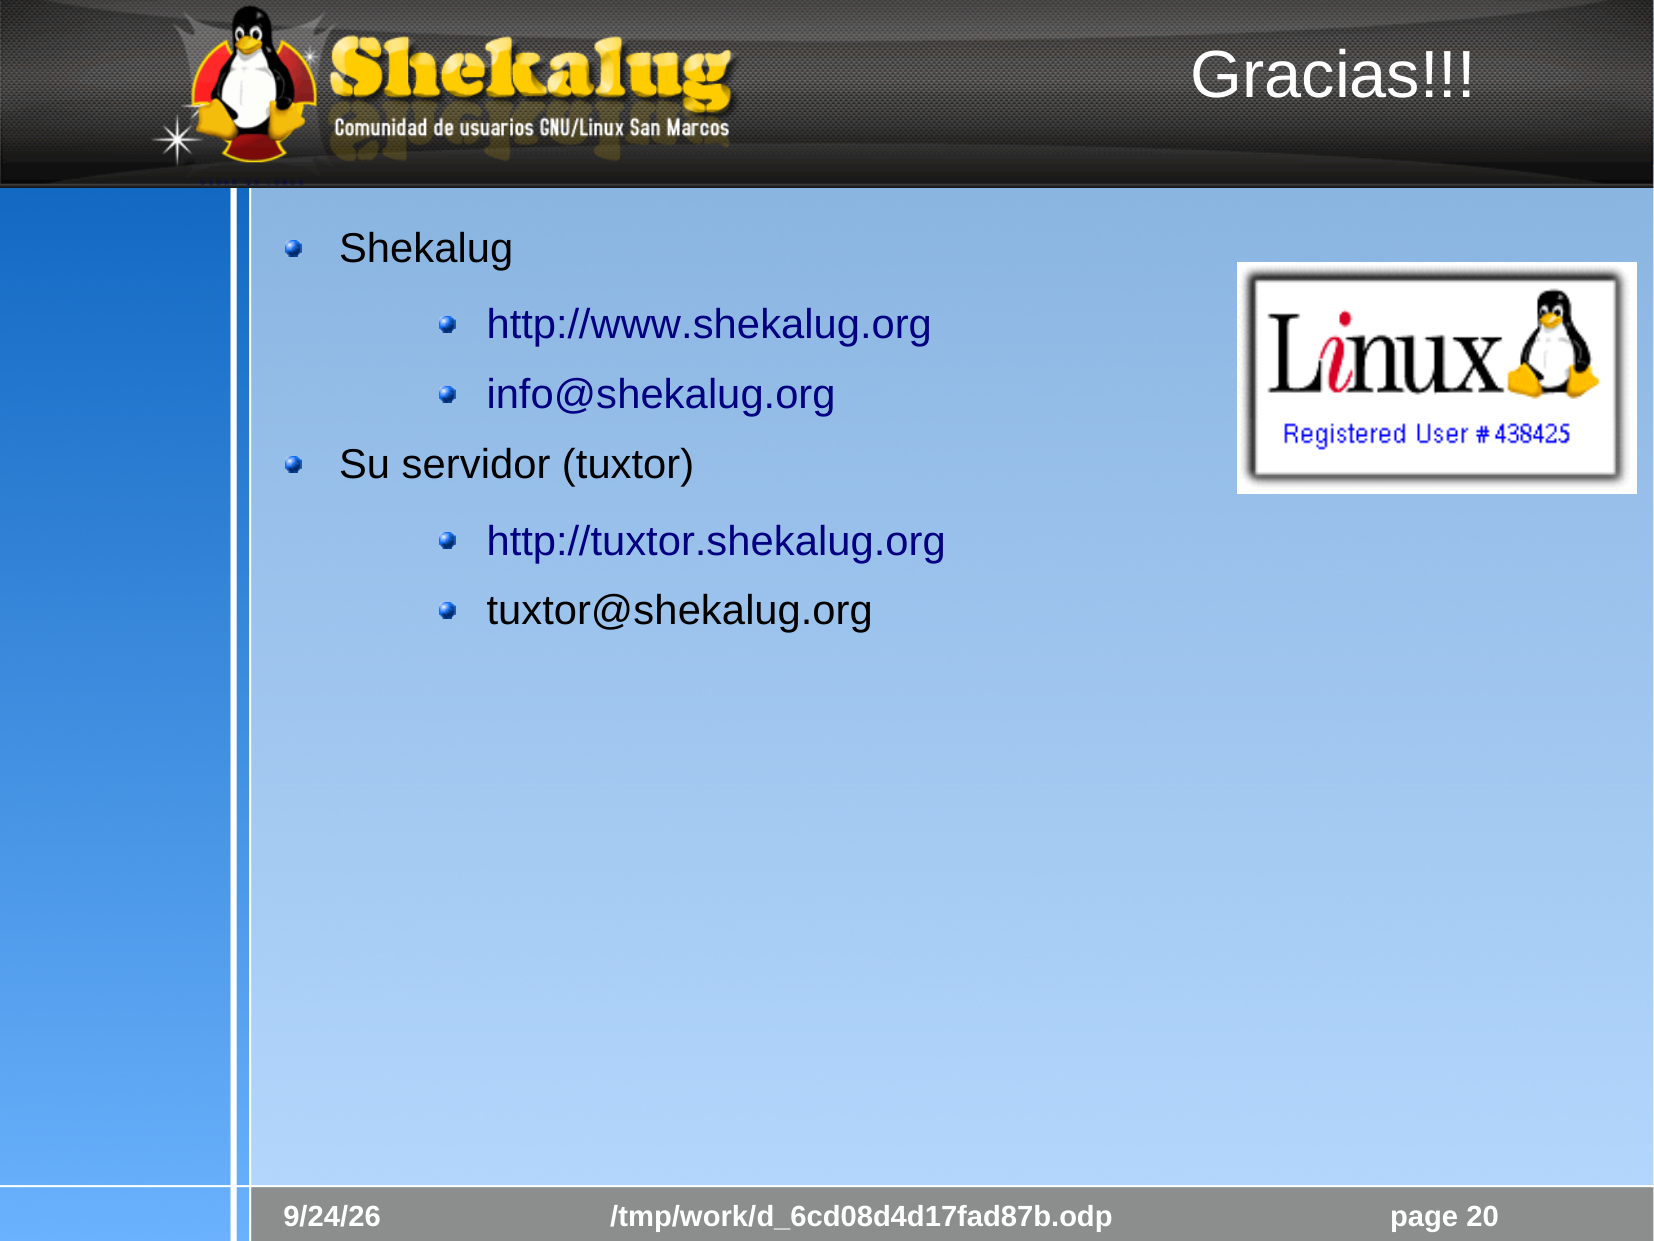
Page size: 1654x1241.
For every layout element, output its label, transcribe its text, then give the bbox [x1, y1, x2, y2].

title Gracias!!! [250, 11, 1477, 137]
list Shekalug http://www.shekalug.org info@shekalug.org Su servidor (tuxtor) http://tuxtor.shekalug.org tuxtor@shekalug.org [250, 225, 1477, 1051]
picture [0, 0, 1654, 1241]
